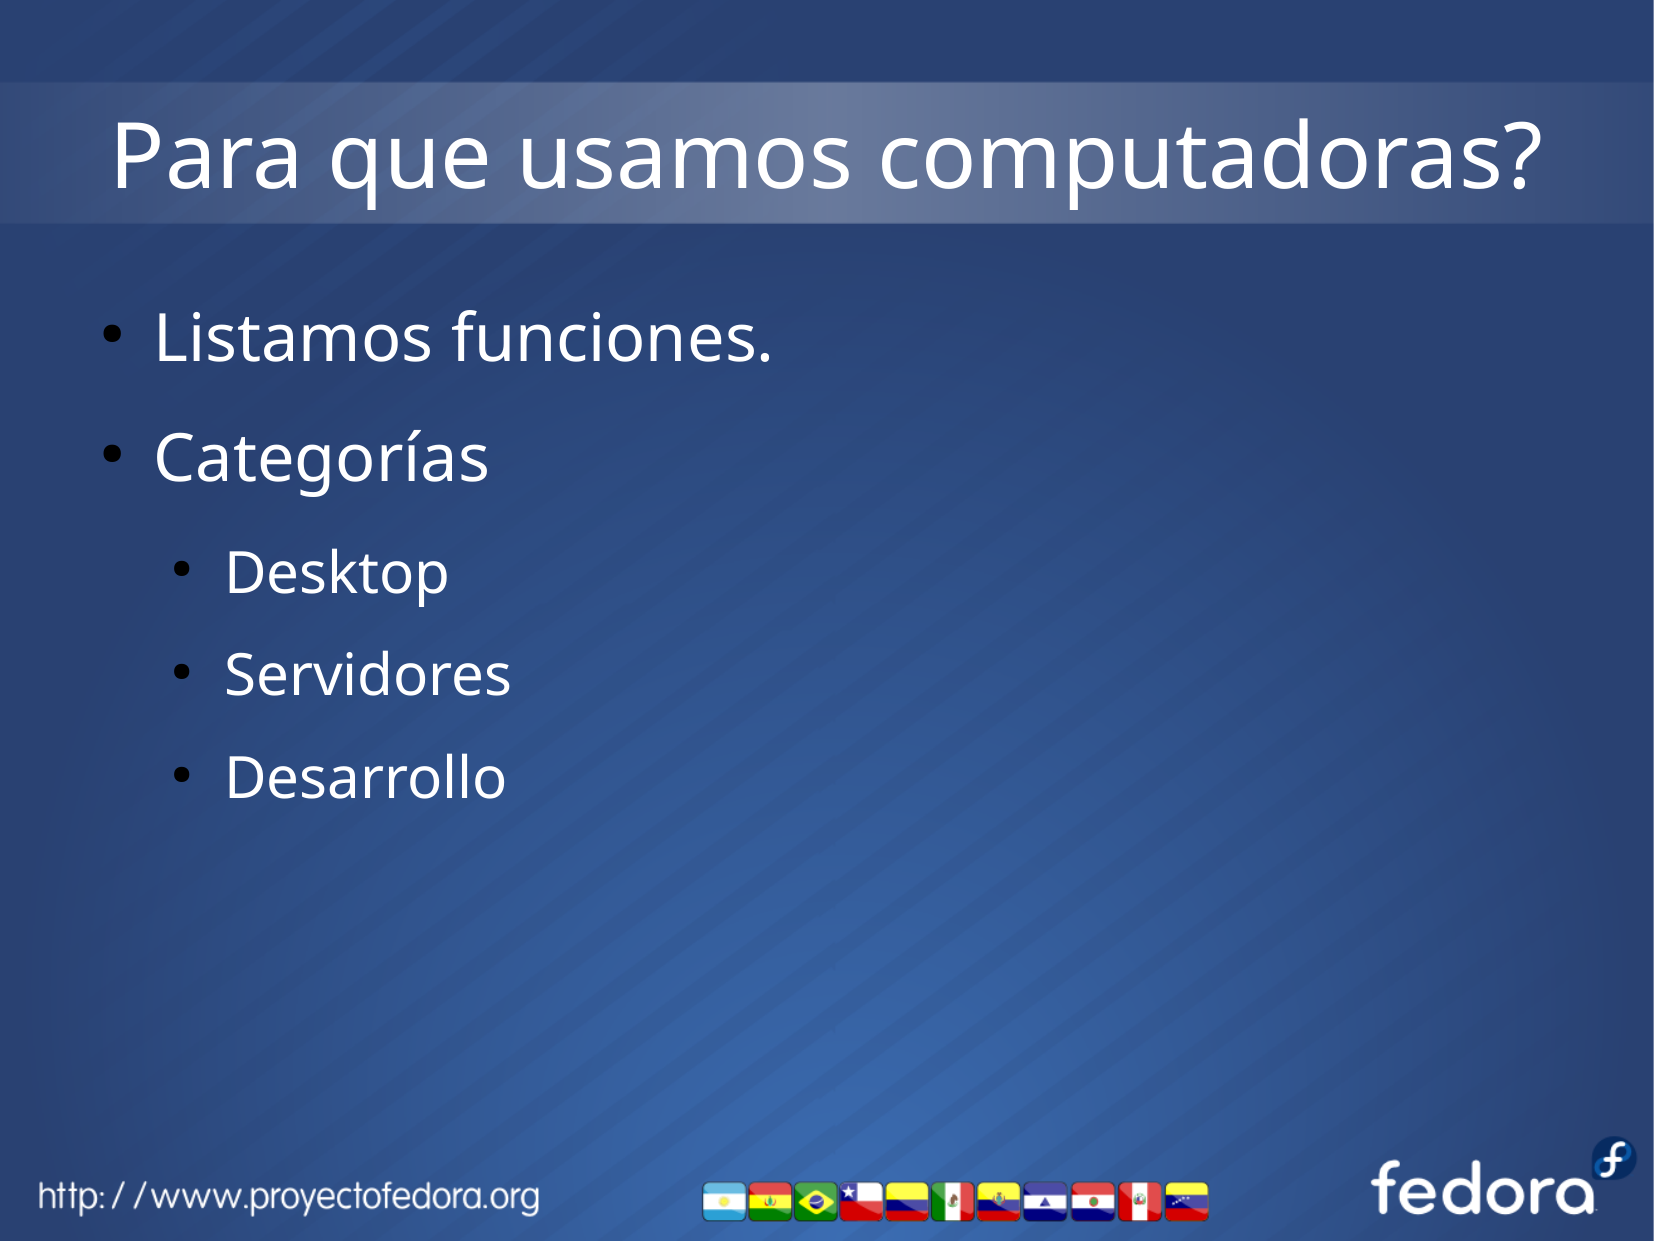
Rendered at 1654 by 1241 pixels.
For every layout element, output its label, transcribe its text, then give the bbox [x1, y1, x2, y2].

title Para que usamos computadoras? [82, 56, 1571, 250]
picture [0, 0, 1654, 1241]
list Listamos funciones. Categorías Desktop Servidores Desarrollo [82, 290, 1571, 1094]
